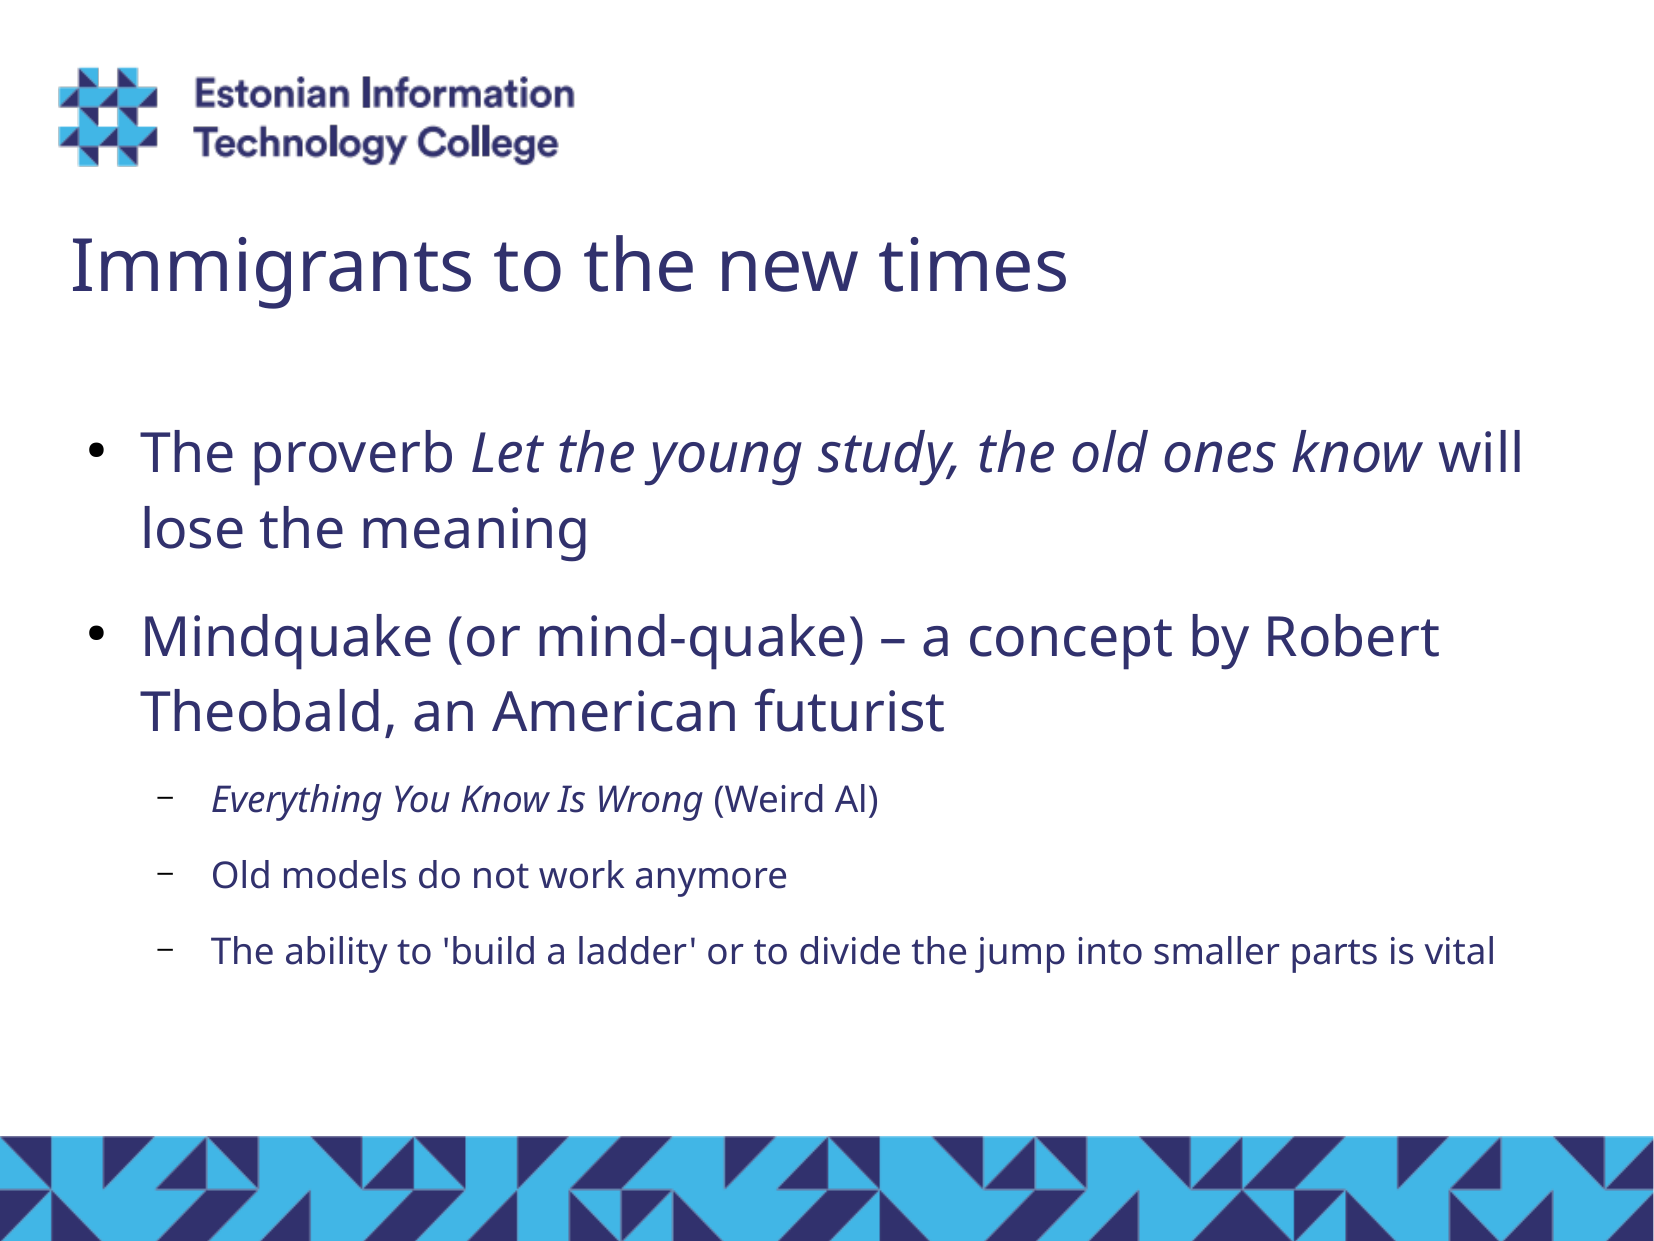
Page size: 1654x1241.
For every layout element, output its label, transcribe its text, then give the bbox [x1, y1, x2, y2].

title Immigrants to the new times [70, 159, 1559, 367]
list The proverb Let the young study, the old ones know will lose the meaning Mindquake (or mind-quake) – a concept by Robert Theobald, an American futurist Everything You Know Is Wrong (Weird Al) Old models do not work anymore The ability to 'build a ladder' or to divide the jump into smaller parts is vital [69, 413, 1536, 1111]
